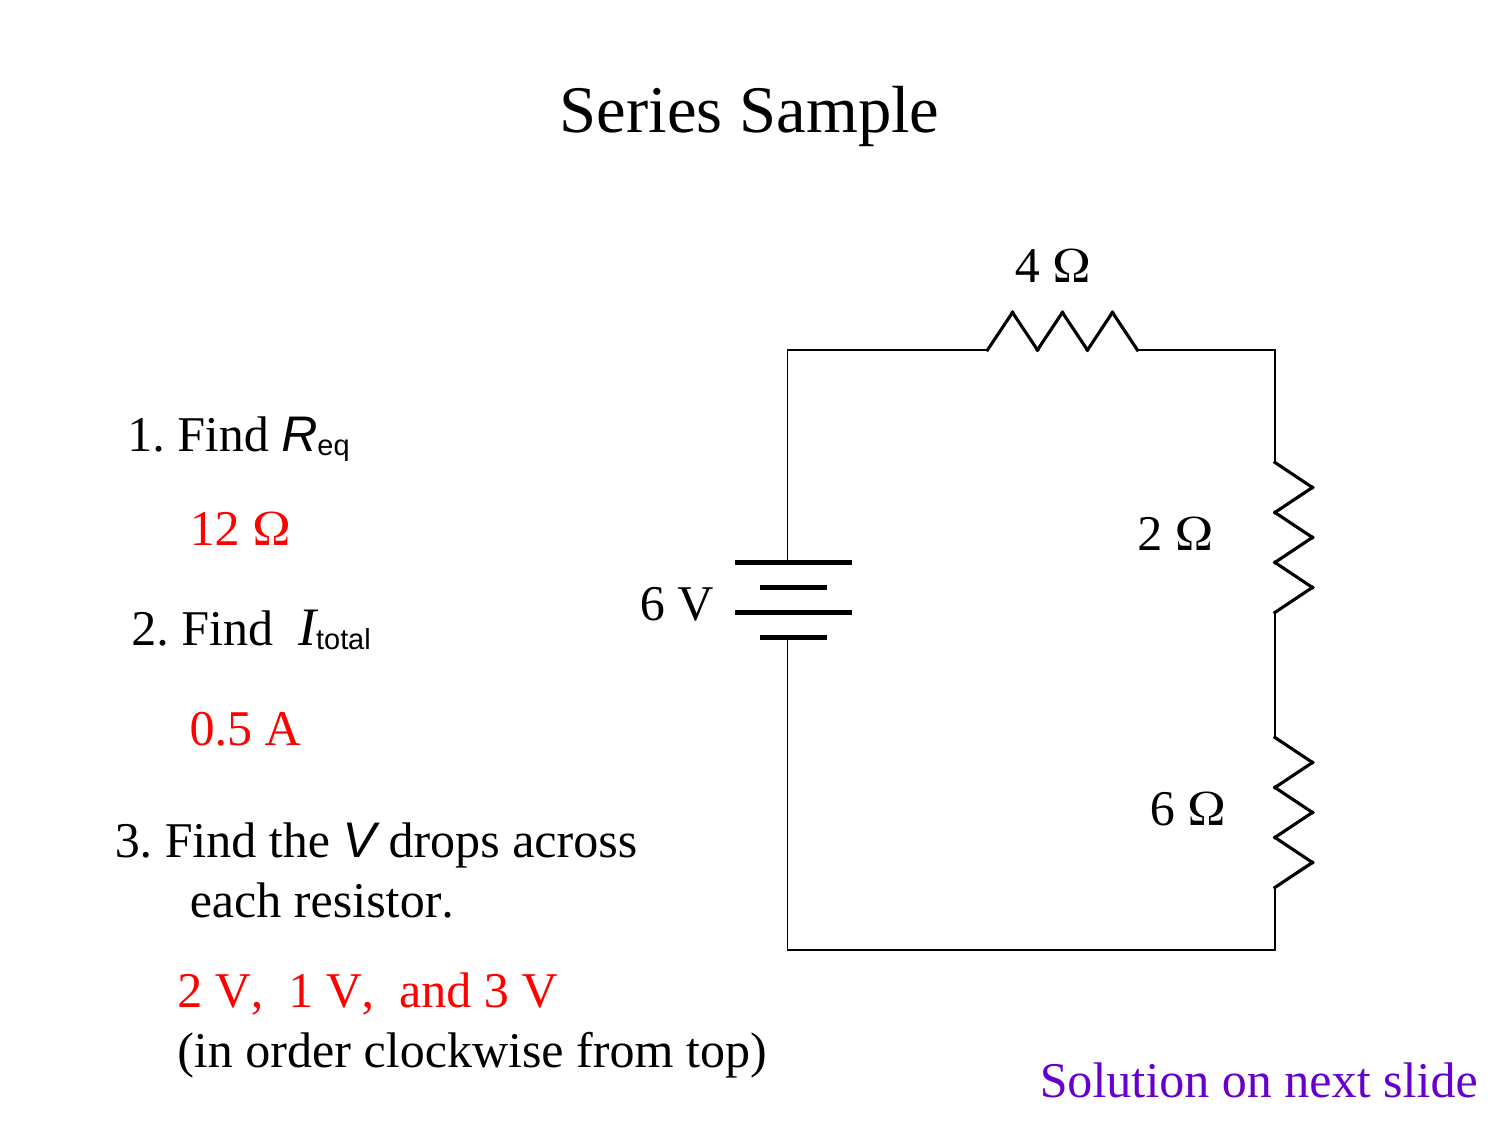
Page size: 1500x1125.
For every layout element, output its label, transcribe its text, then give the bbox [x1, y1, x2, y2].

text_box 2  [1122, 493, 1229, 569]
text_box 4  [1000, 224, 1119, 301]
text_box 12  [174, 487, 476, 563]
title Series Sample [112, 12, 1388, 201]
text_box 1. Find Req [112, 394, 365, 470]
text_box 3. Find the V drops across each resistor. [99, 799, 653, 936]
text_box Solution on next slide [1024, 1039, 1500, 1116]
text_box 6 V [625, 562, 729, 638]
text_box 2. Find Itotal [116, 583, 387, 664]
text_box 2 V, 1 V, and 3 V (in order clockwise from top) [162, 949, 826, 1086]
text_box 6  [1134, 768, 1241, 844]
text_box 0.5 A [174, 687, 388, 763]
